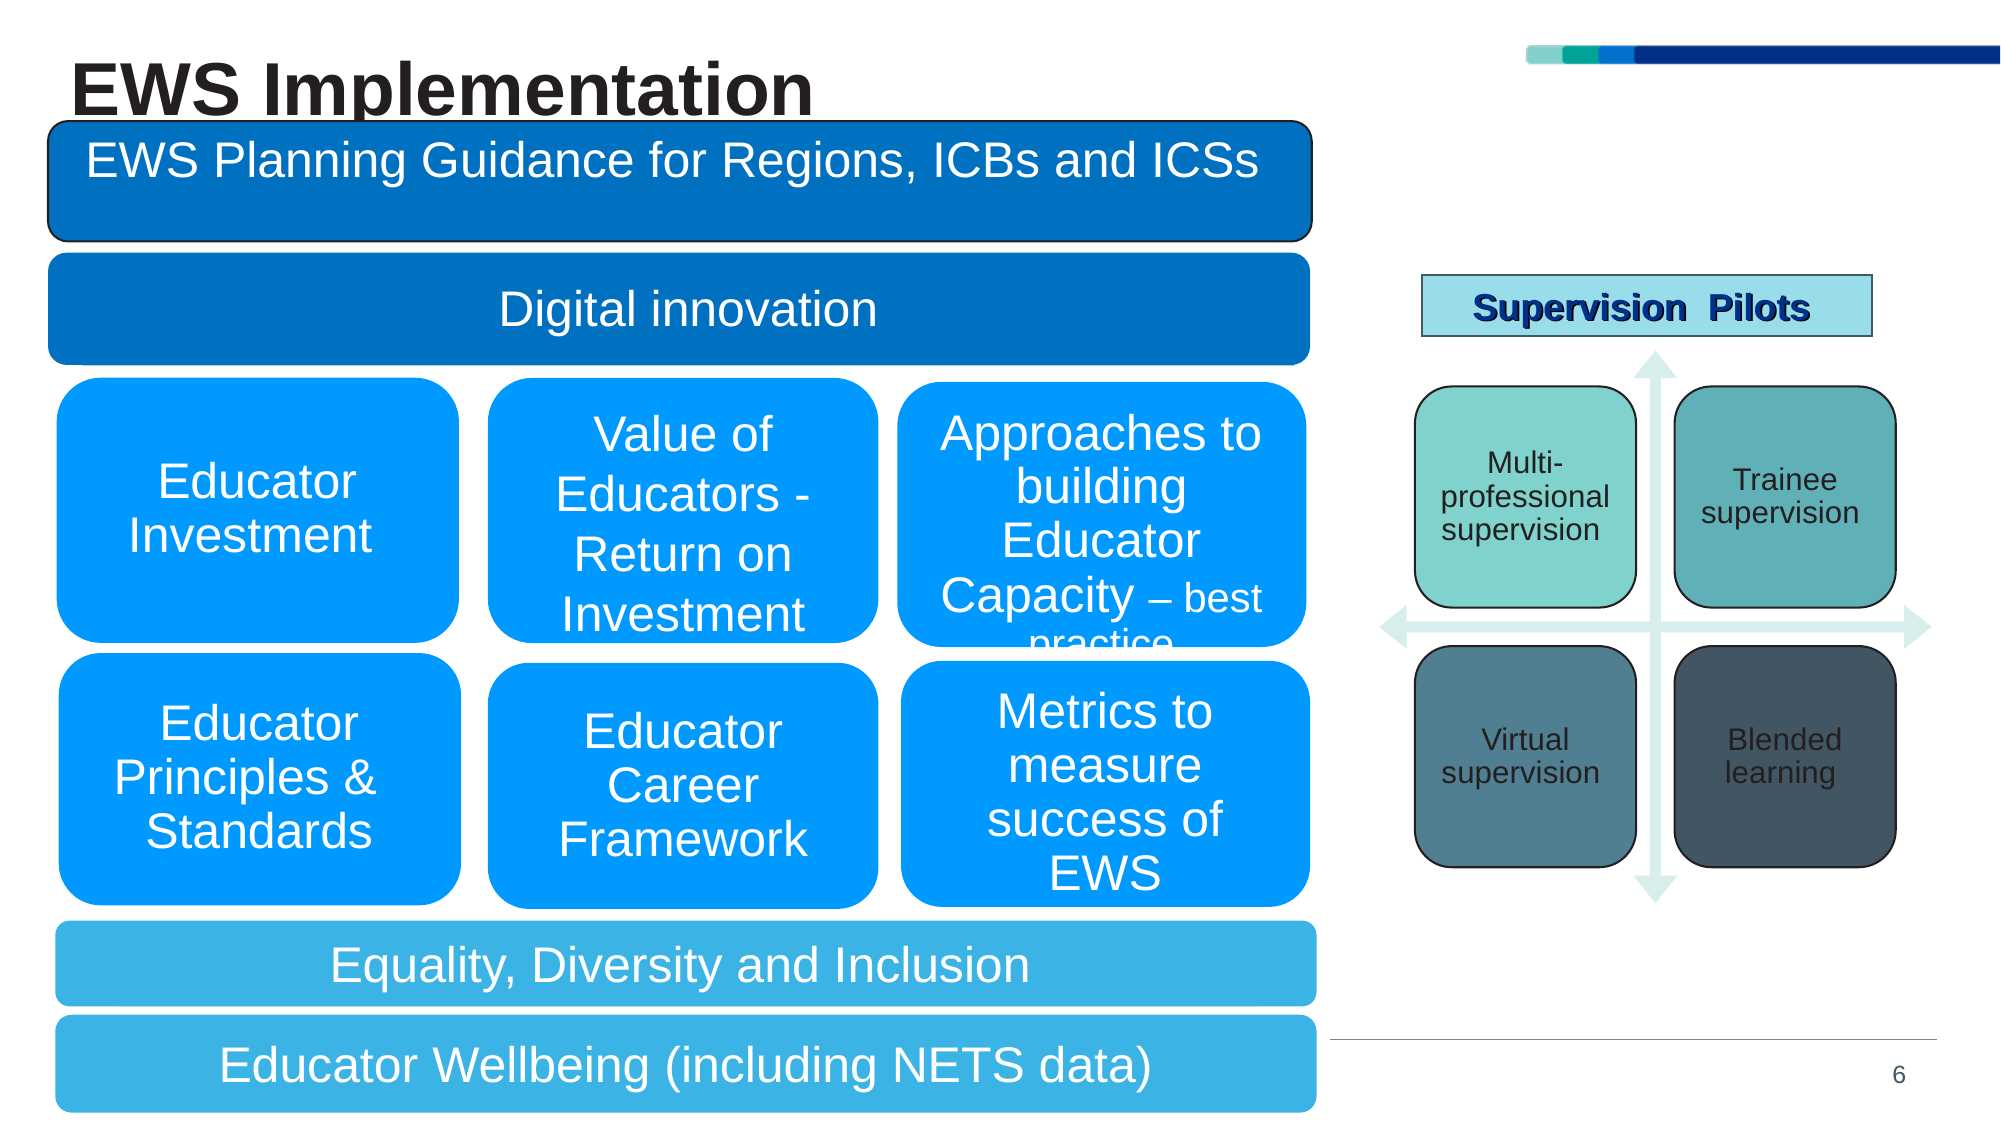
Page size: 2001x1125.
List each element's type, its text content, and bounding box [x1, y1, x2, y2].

text_box Digital innovation [82, 255, 1295, 366]
text_box Trainee supervision [1674, 386, 1896, 608]
text_box Educator Investment [70, 391, 444, 627]
text_box Educator Principles & Standards [73, 666, 446, 891]
text_box [1379, 350, 1932, 904]
text_box Approaches to building Educator Capacity – best practice [911, 396, 1292, 630]
text_box Equality, Diversity and Inclusion [117, 927, 1257, 1007]
text_box Educator Wellbeing (including NETS data) [116, 1027, 1255, 1106]
title EWS Implementation [50, 12, 1922, 83]
text_box Value of Educators - Return on Investment [501, 390, 866, 631]
text_box Supervision Pilots [1421, 274, 1872, 336]
text_box Metrics to measure success of EWS [915, 674, 1295, 891]
text_box Multi-professional supervision [1414, 386, 1637, 608]
text_box EWS Planning Guidance for Regions, ICBs and ICSs [48, 121, 1312, 242]
text_box Educator Career Framework [501, 674, 866, 897]
text_box [28, 160, 1330, 1113]
text_box Virtual supervision [1414, 646, 1637, 868]
text_box Blended learning [1674, 646, 1896, 868]
